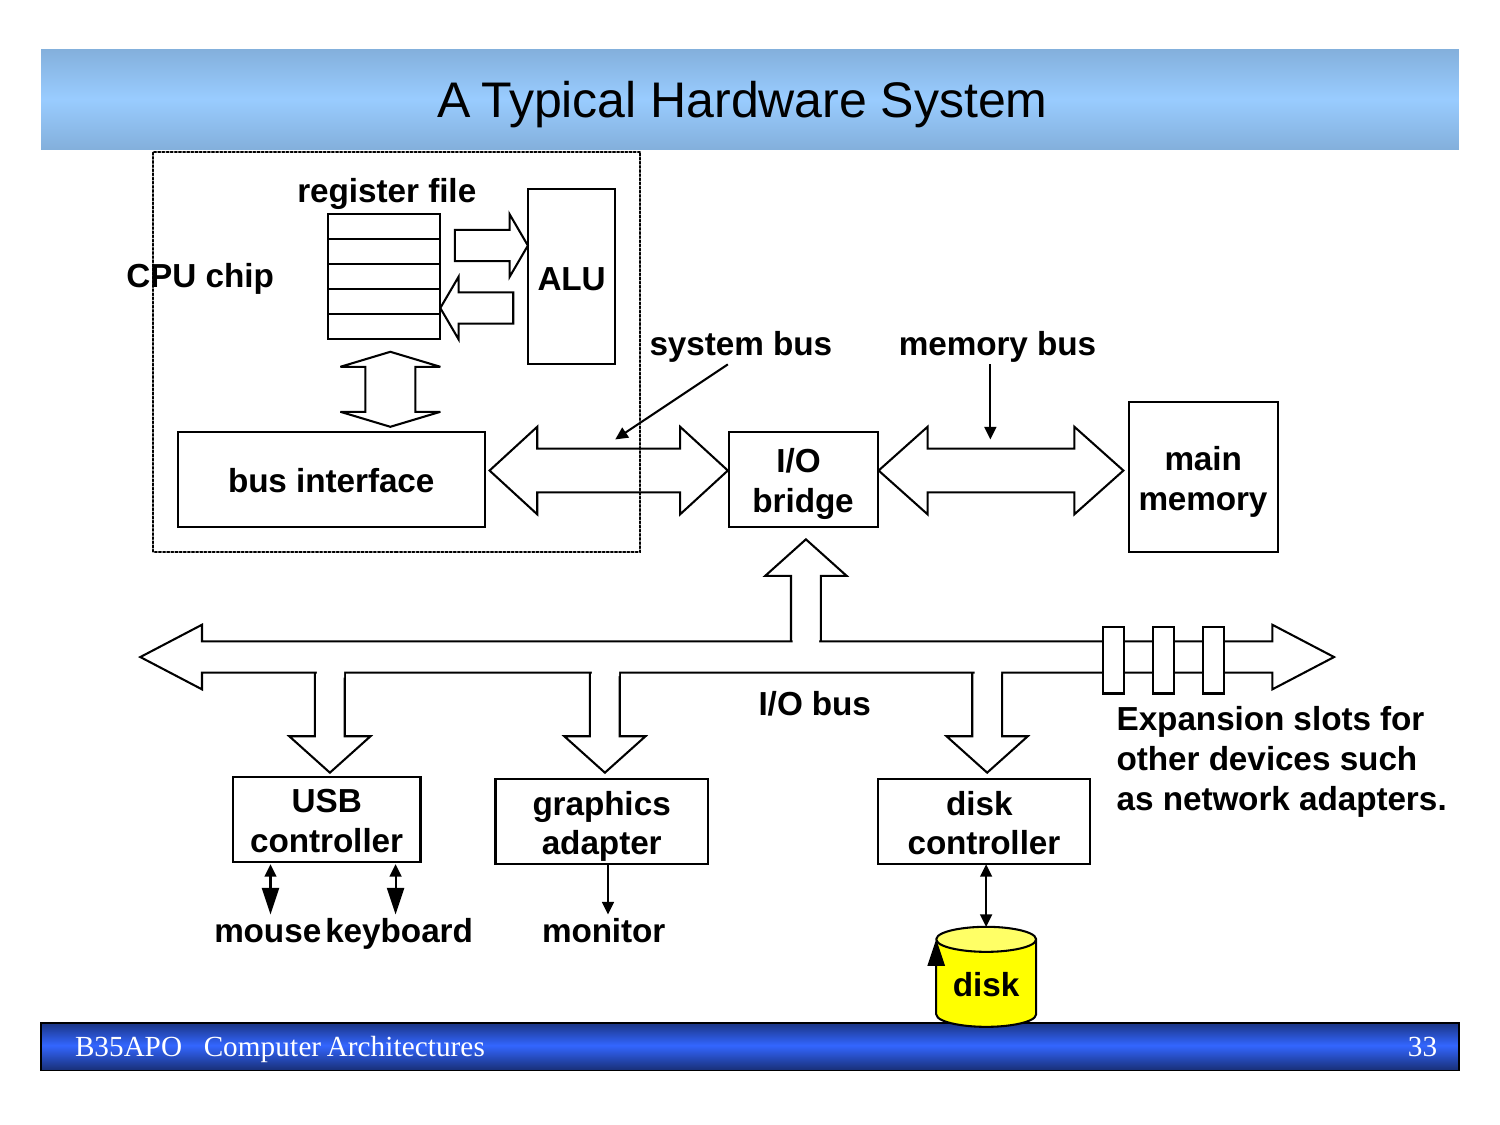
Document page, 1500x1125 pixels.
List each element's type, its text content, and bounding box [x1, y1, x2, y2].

text_box disk controller [877, 778, 1091, 865]
text_box [140, 624, 1335, 690]
text_box main memory [1128, 401, 1278, 552]
text_box I/O bridge [728, 432, 878, 527]
text_box register file [282, 161, 492, 217]
text_box bus interface [177, 432, 486, 527]
text_box graphics adapter [495, 778, 708, 865]
text_box keyboard [310, 902, 488, 957]
text_box memory bus [884, 314, 1112, 370]
text_box disk [936, 940, 1037, 1027]
text_box USB controller [233, 776, 421, 863]
text_box CPU chip [154, 246, 289, 302]
text_box I/O bus [743, 675, 886, 730]
text_box system bus [634, 314, 848, 370]
text_box mouse [199, 902, 310, 957]
title A Typical Hardware System [41, 49, 1459, 150]
text_box monitor [527, 902, 681, 957]
text_box ALU [527, 189, 616, 365]
text_box Expansion slots for other devices such as network adapters. [1101, 689, 1462, 865]
text_box CPU chip [111, 246, 152, 302]
